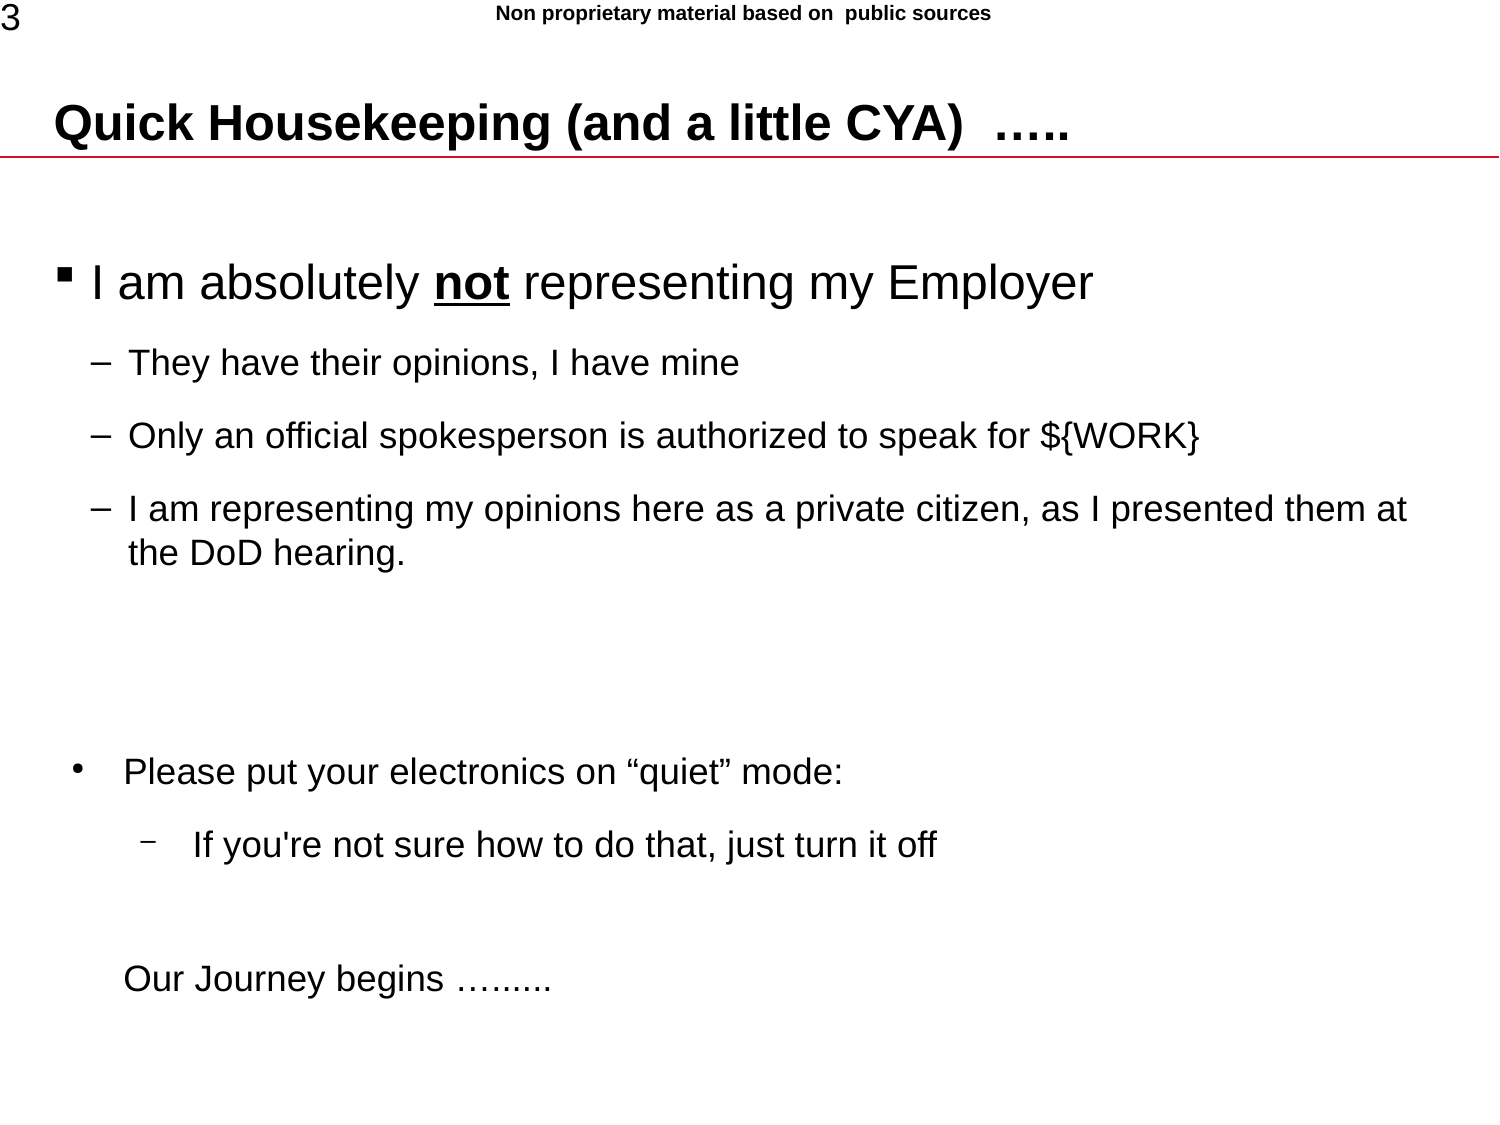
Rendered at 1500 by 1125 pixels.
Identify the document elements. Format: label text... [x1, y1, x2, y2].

list I am absolutely not representing my Employer They have their opinions, I have mine Only an official spokesperson is authorized to speak for ${WORK} I am representing my opinions here as a private citizen, as I presented them at the DoD hearing. Please put your electronics on “quiet” mode: If you're not sure how to do that, just turn it off Our Journey begins …...... [38, 170, 1461, 1011]
title Quick Housekeeping (and a little CYA) ….. [38, 35, 1225, 158]
